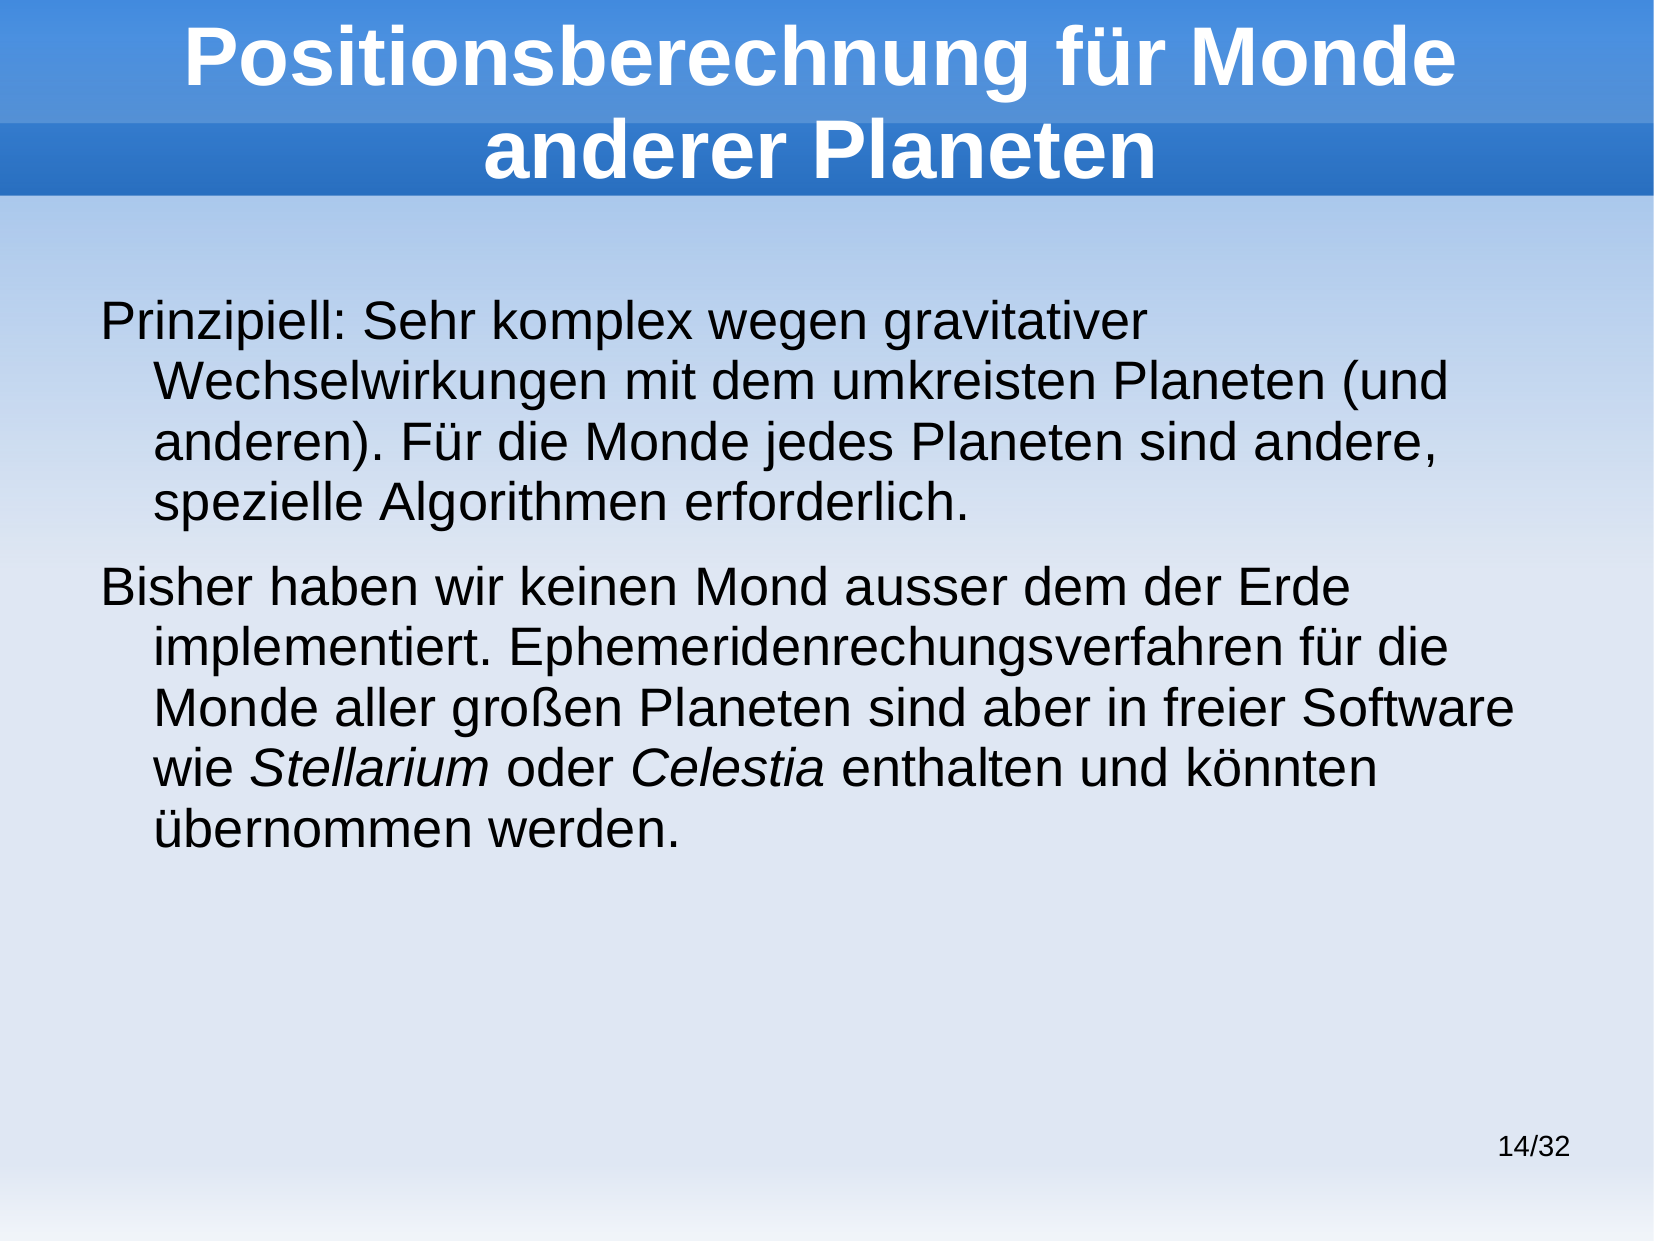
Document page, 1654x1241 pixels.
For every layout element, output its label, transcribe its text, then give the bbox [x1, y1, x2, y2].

picture [0, 0, 1654, 1241]
list Prinzipiell: Sehr komplex wegen gravitativer Wechselwirkungen mit dem umkreisten Planeten (und anderen). Für die Monde jedes Planeten sind andere, spezielle Algorithmen erforderlich. Bisher haben wir keinen Mond ausser dem der Erde implementiert. Ephemeridenrechungsverfahren für die Monde aller großen Planeten sind aber in freier Software wie Stellarium oder Celestia enthalten und könnten übernommen werden. [82, 290, 1571, 1094]
title Positionsberechnung für Monde anderer Planeten [76, 7, 1565, 200]
